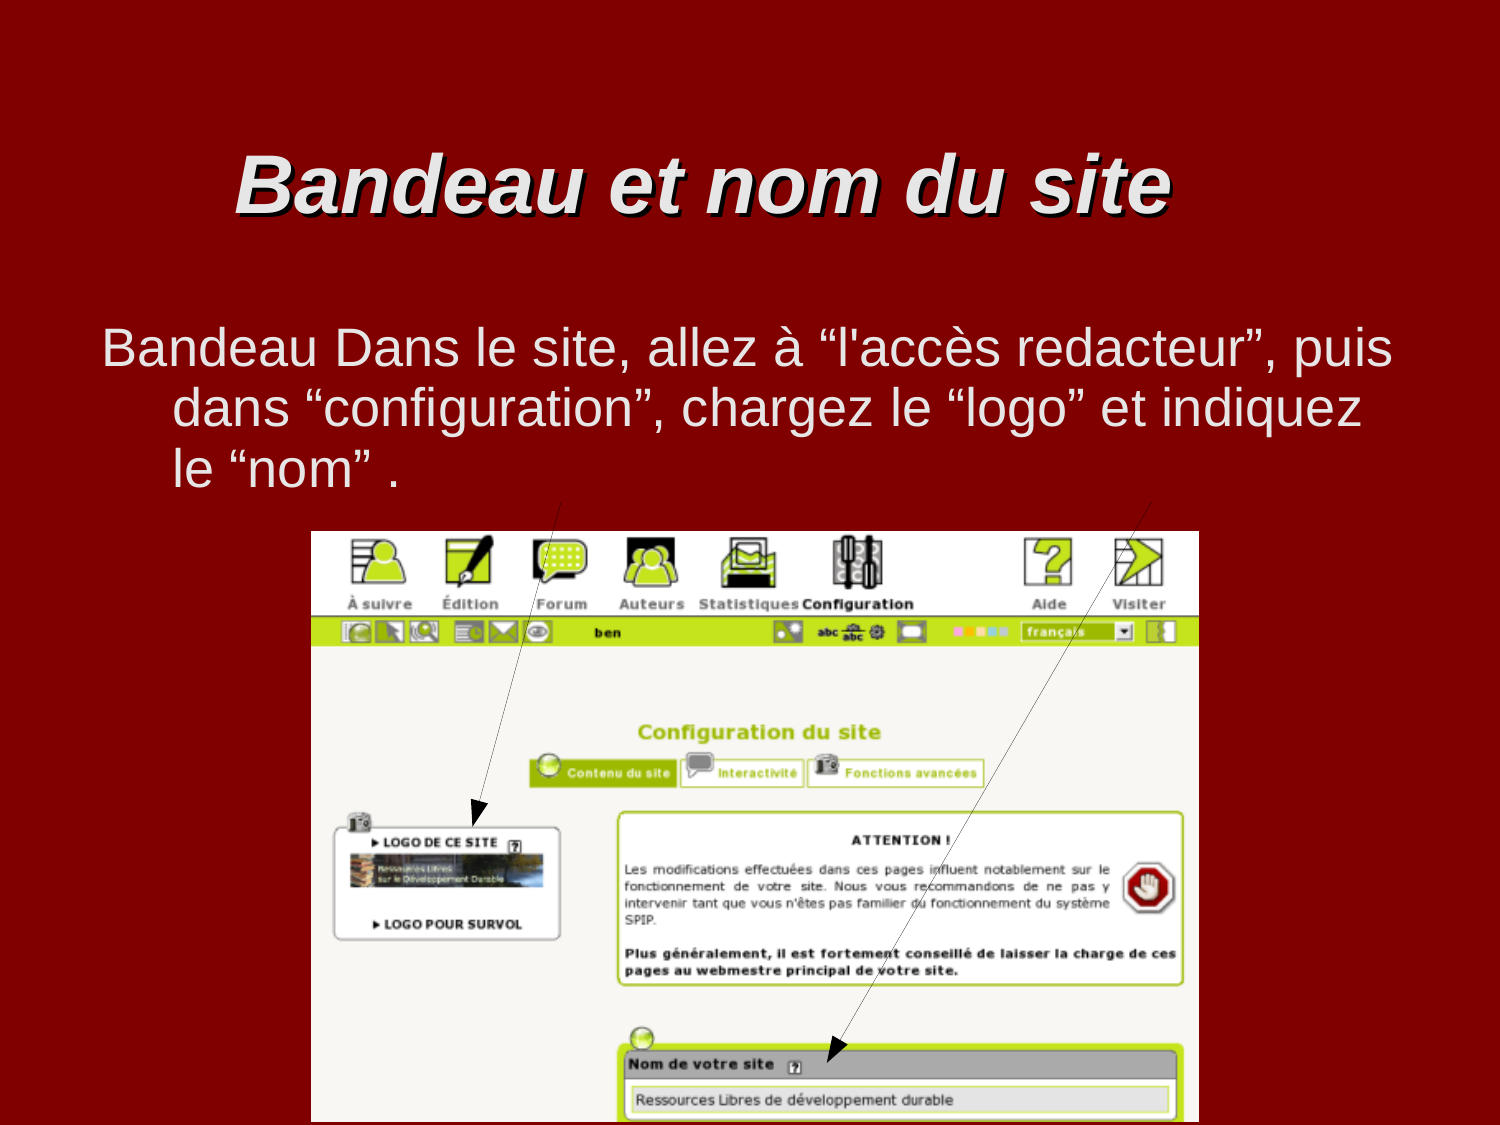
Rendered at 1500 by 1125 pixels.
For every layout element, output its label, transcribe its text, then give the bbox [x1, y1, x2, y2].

picture [311, 531, 1199, 1123]
title Bandeau et nom du site [66, 59, 1342, 240]
list Bandeau Dans le site, allez à “l'accès redacteur”, puis dans “configuration”, chargez le “logo” et indiquez le “nom” . [75, 309, 1417, 1044]
